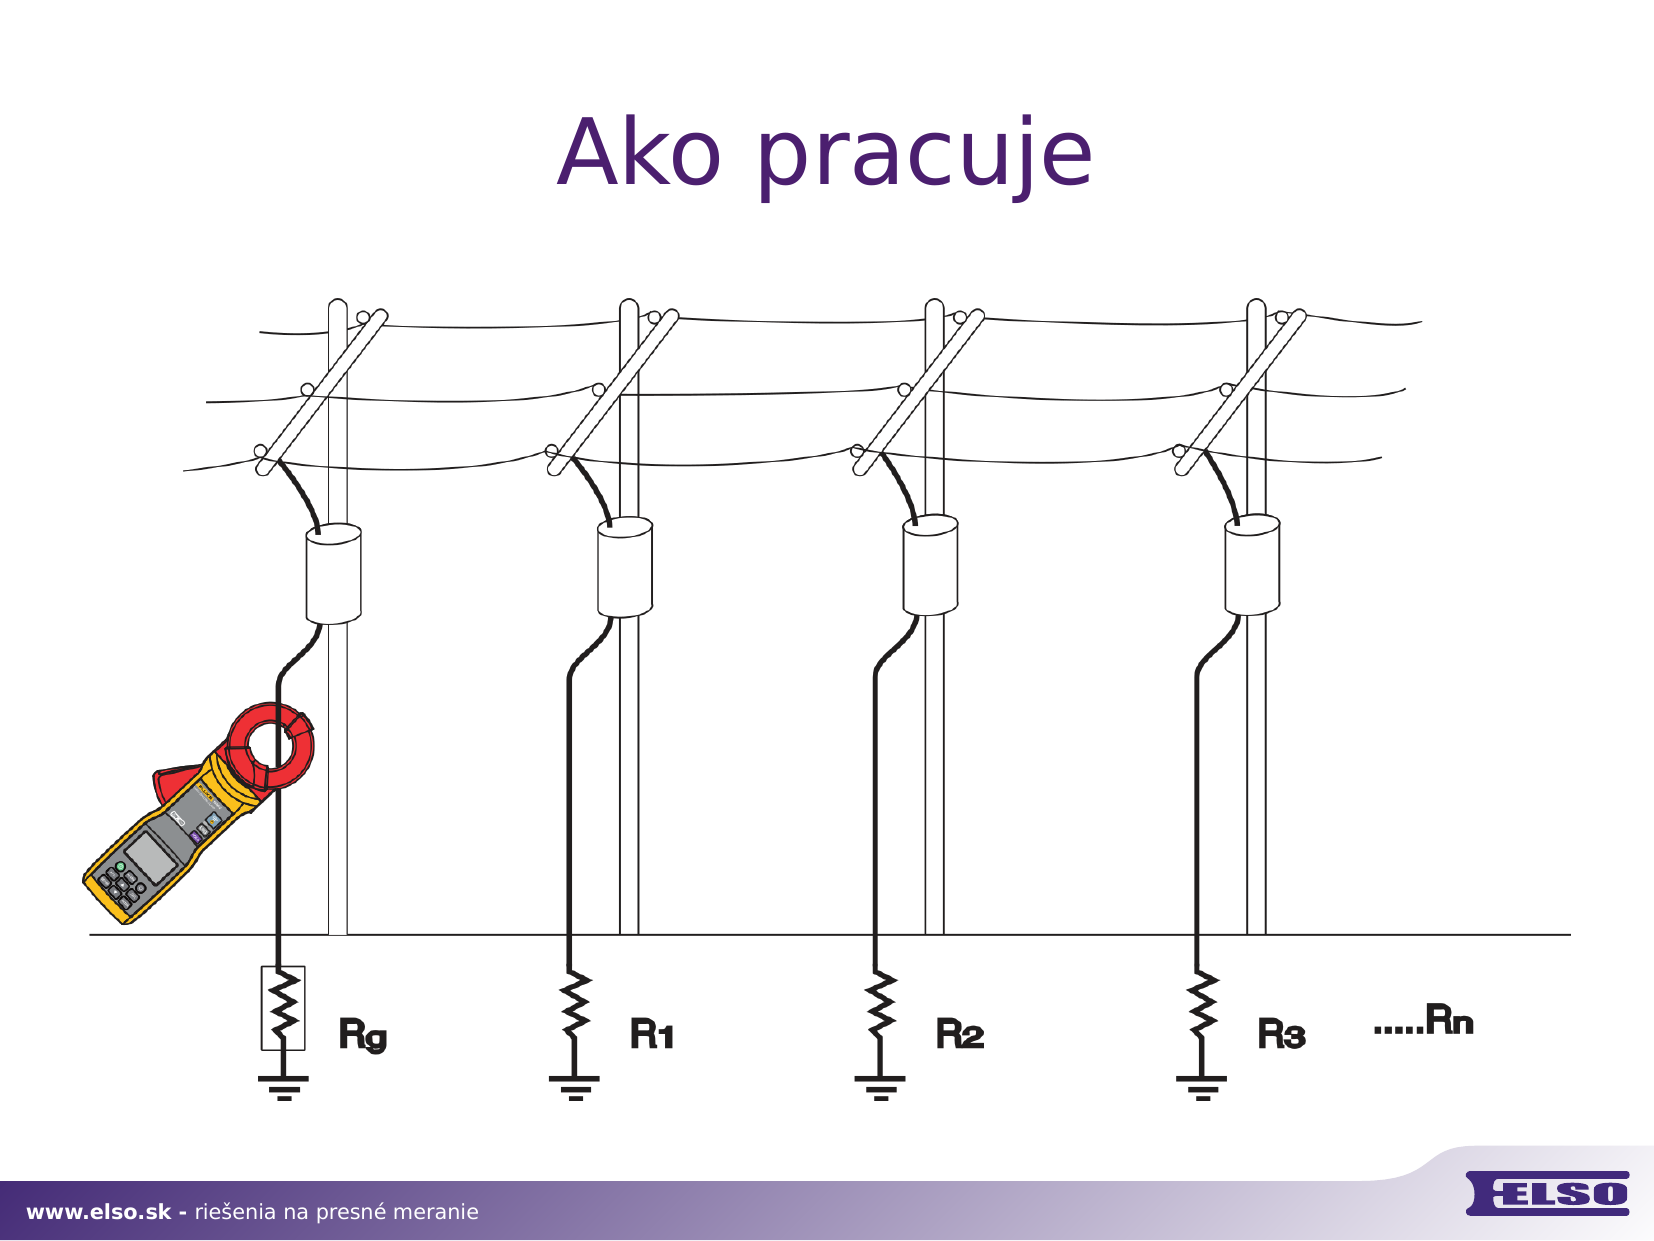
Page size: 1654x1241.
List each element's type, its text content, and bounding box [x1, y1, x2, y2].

title Ako pracuje [82, 49, 1571, 257]
picture [82, 298, 1571, 1101]
